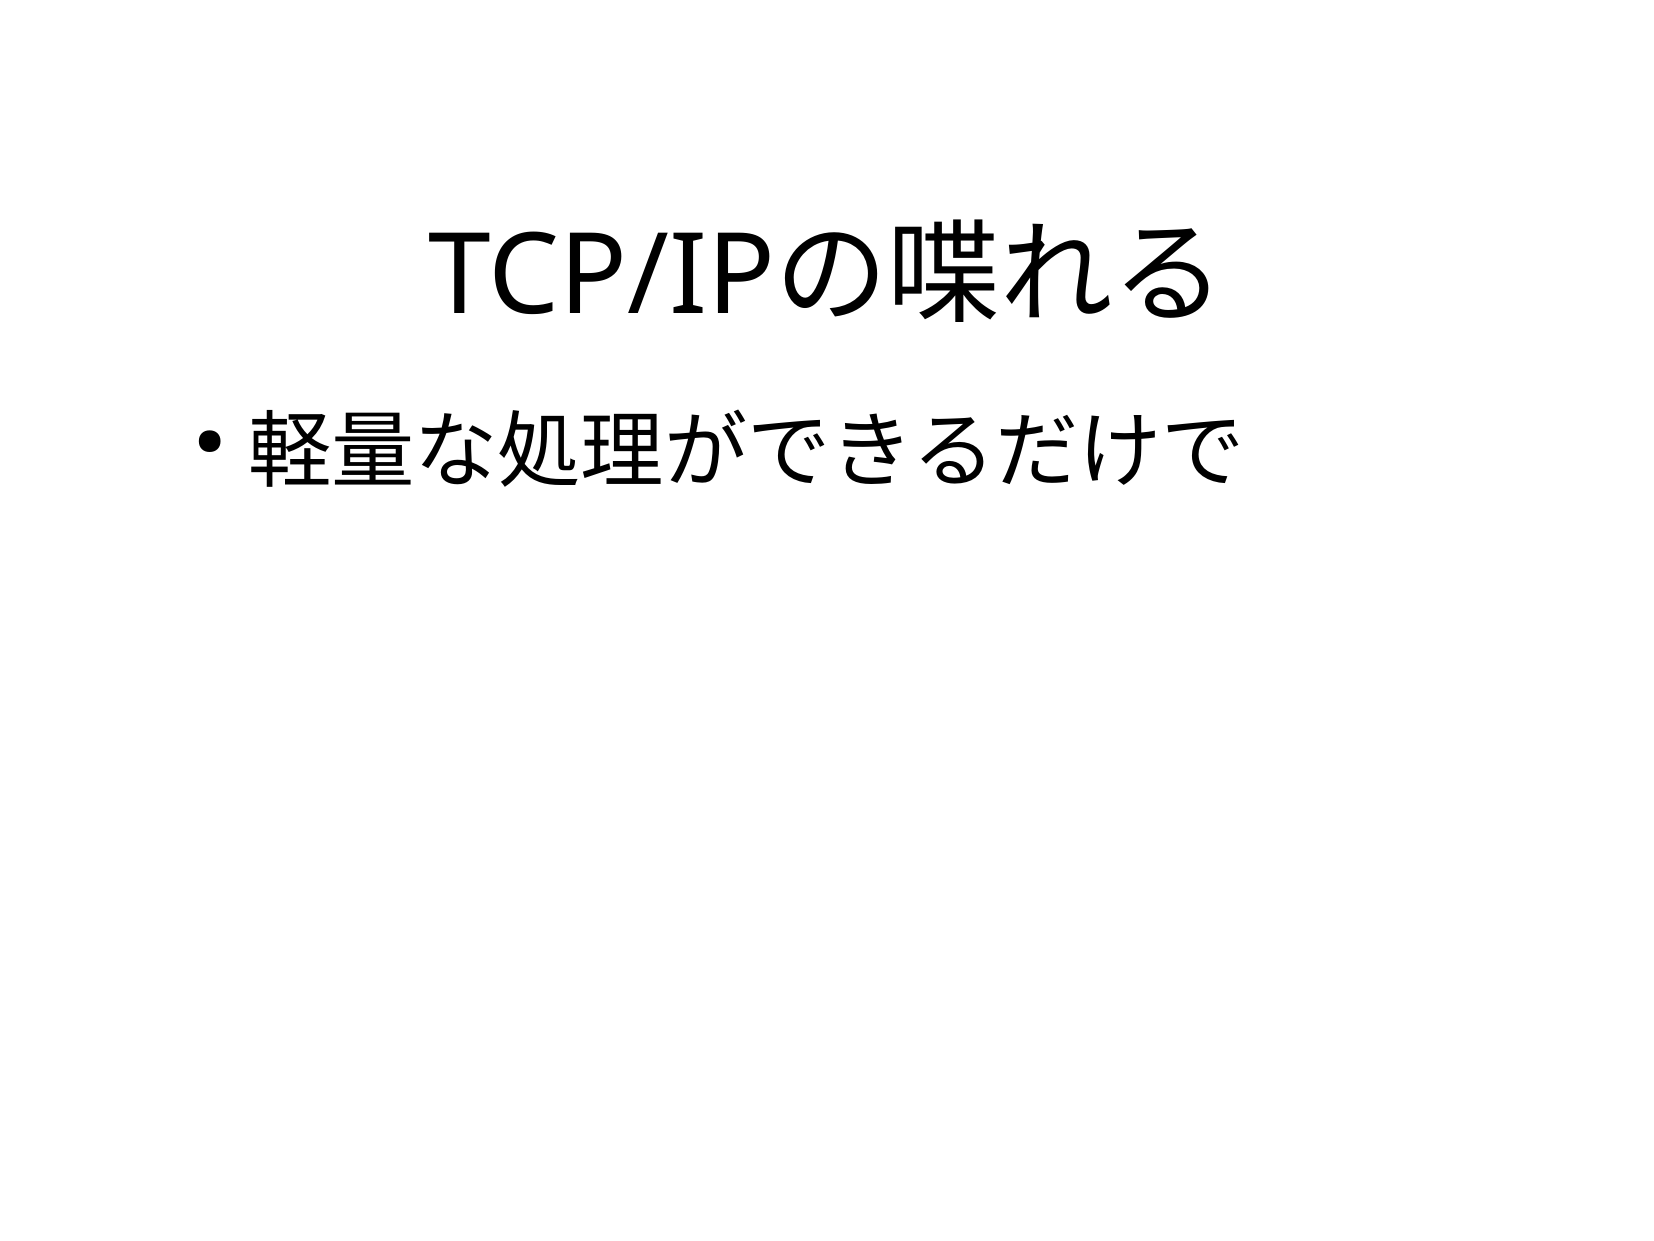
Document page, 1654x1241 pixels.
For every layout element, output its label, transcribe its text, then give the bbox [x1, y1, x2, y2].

list 軽量な処理ができるだけで [177, 383, 1571, 1104]
title TCP/IPの喋れる [82, 161, 1571, 369]
